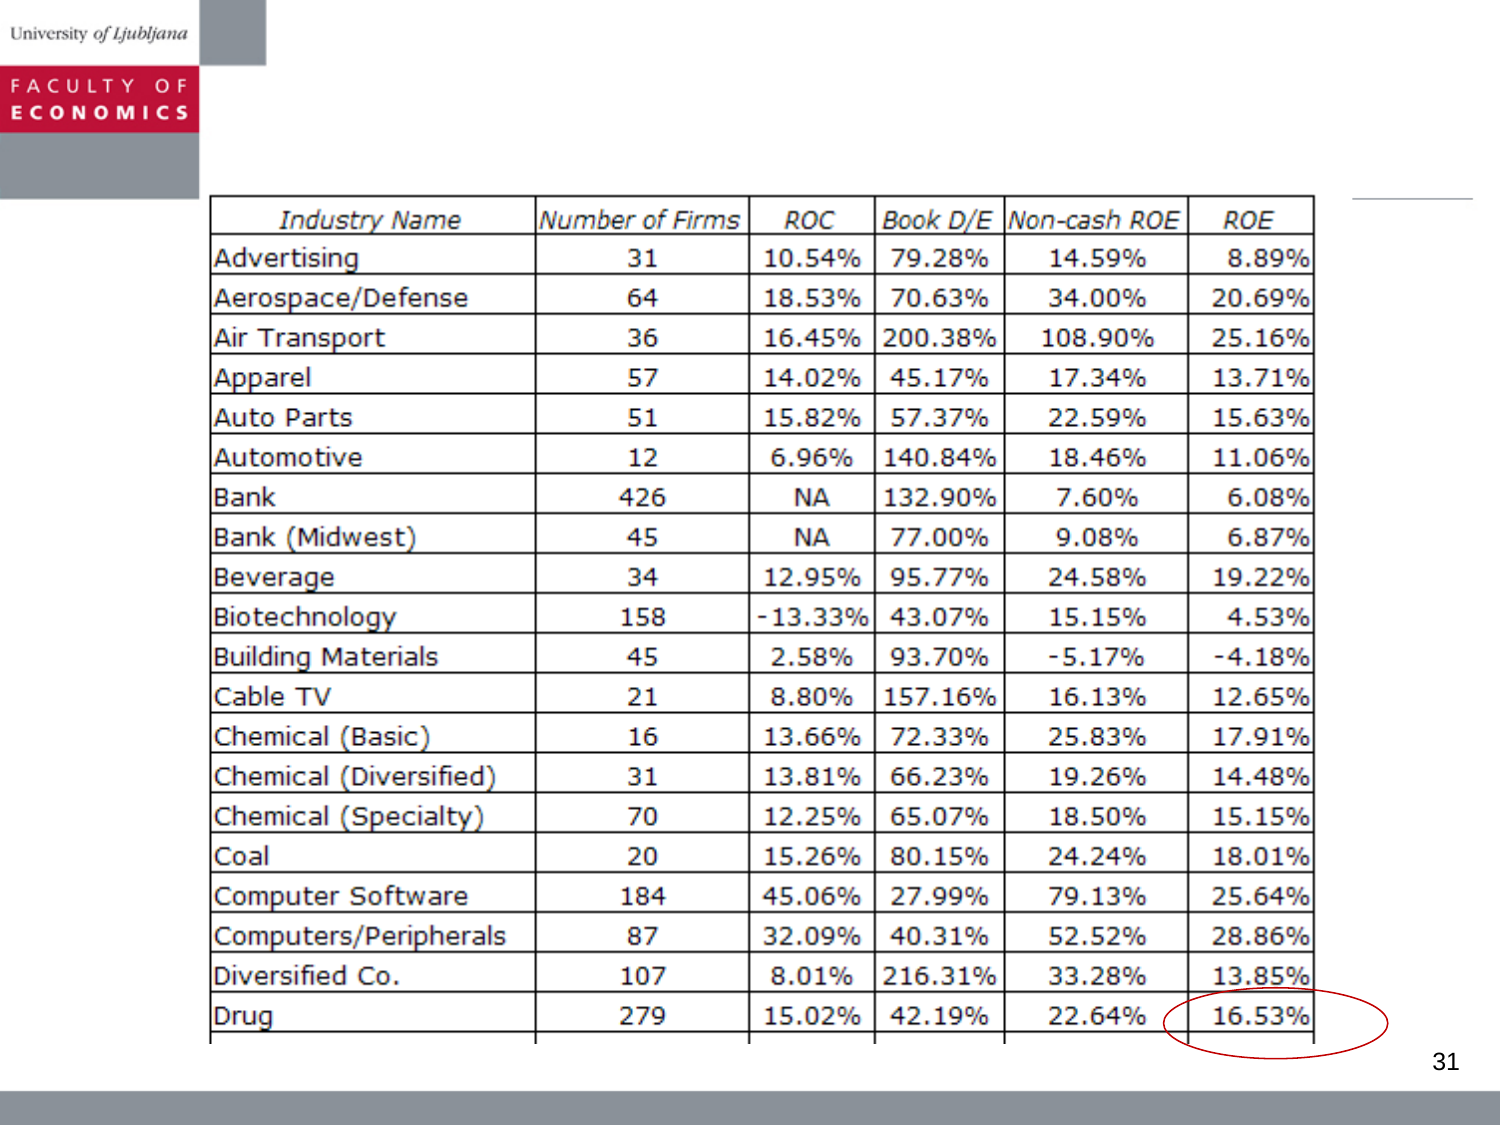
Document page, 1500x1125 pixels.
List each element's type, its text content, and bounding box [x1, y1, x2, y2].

text_box <number> [1162, 1037, 1476, 1101]
text_box <number> [1190, 1037, 1376, 1057]
picture [0, 0, 1500, 1125]
